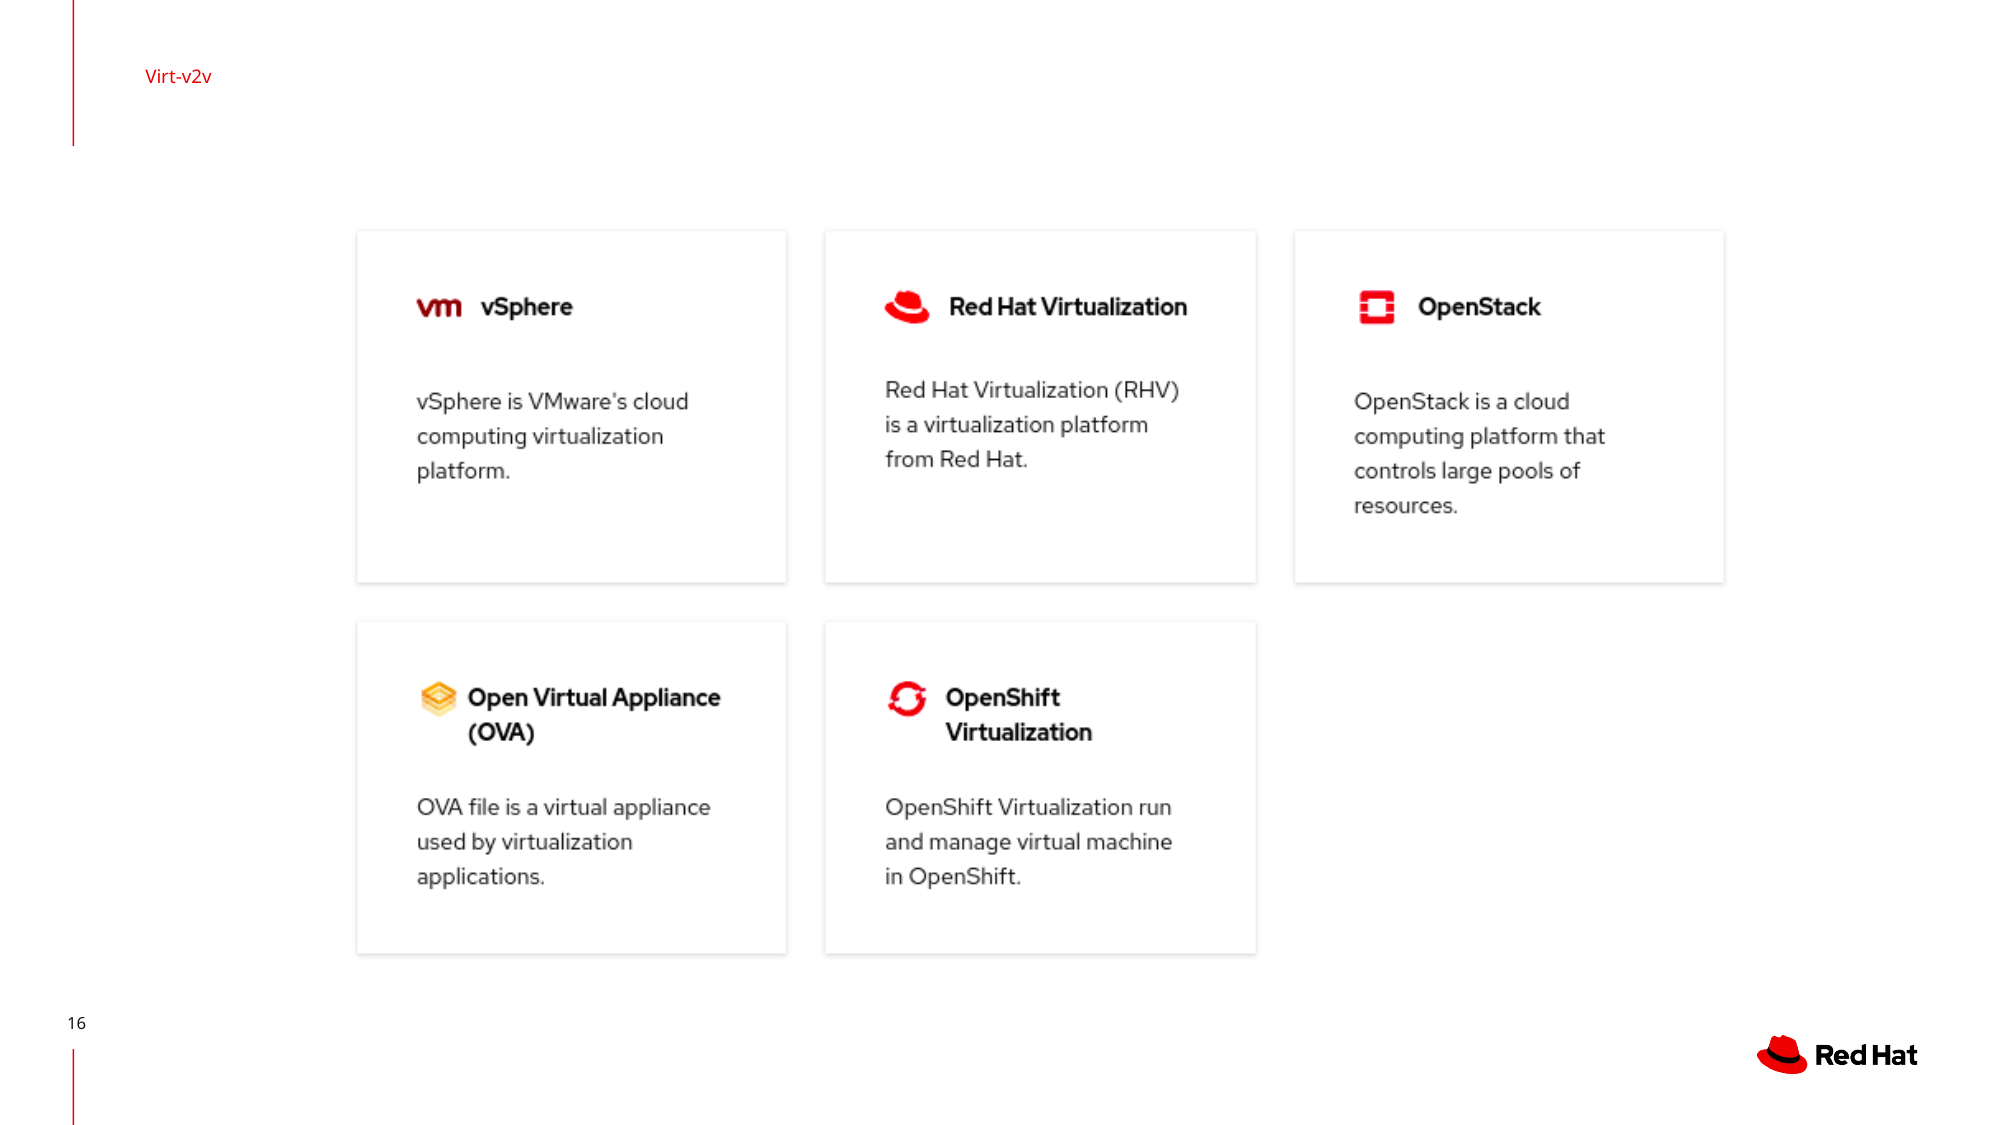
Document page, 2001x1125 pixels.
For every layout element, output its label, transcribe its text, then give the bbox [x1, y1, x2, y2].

picture [333, 210, 1752, 990]
text_box Virt-v2v [73, 9, 918, 144]
picture [1757, 1035, 1918, 1074]
